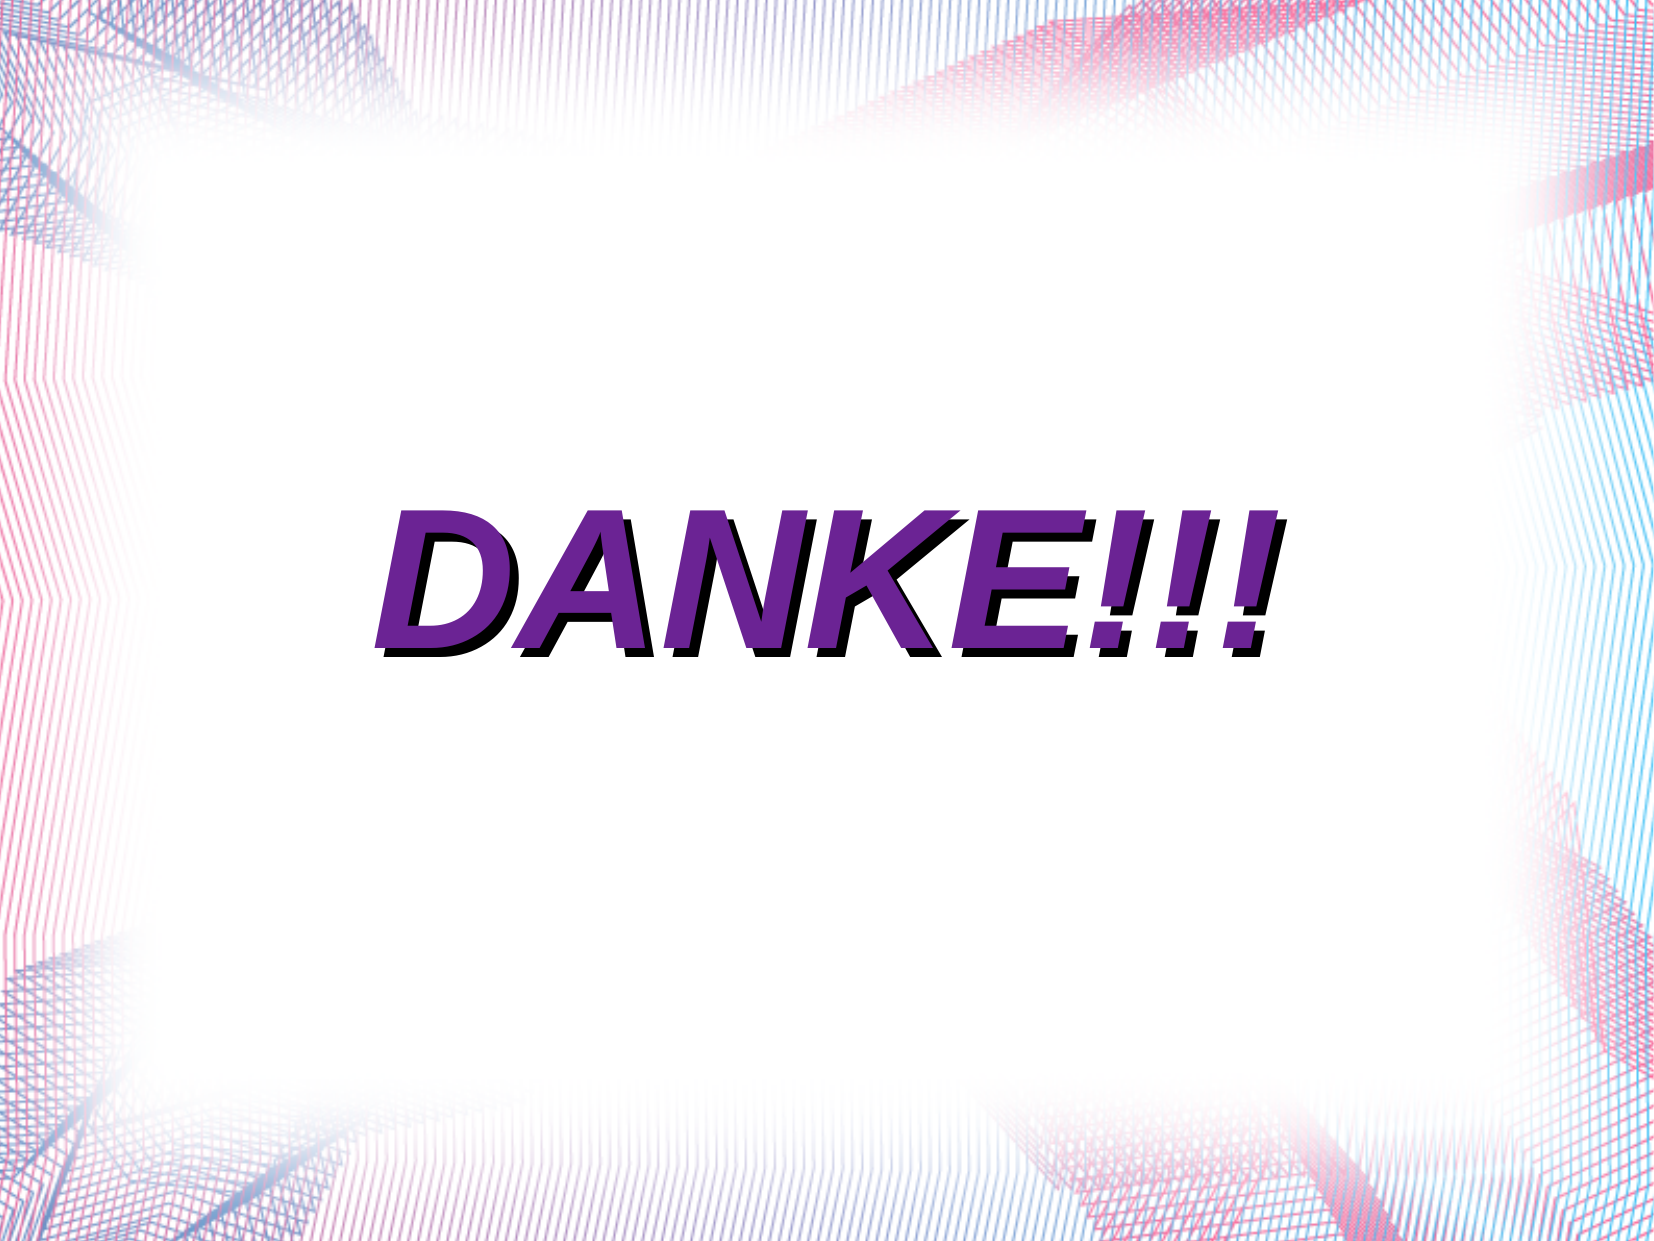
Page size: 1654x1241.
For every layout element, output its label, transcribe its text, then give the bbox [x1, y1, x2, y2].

picture [0, 0, 1654, 1241]
subtitle DANKE!!! [82, 49, 1571, 1109]
